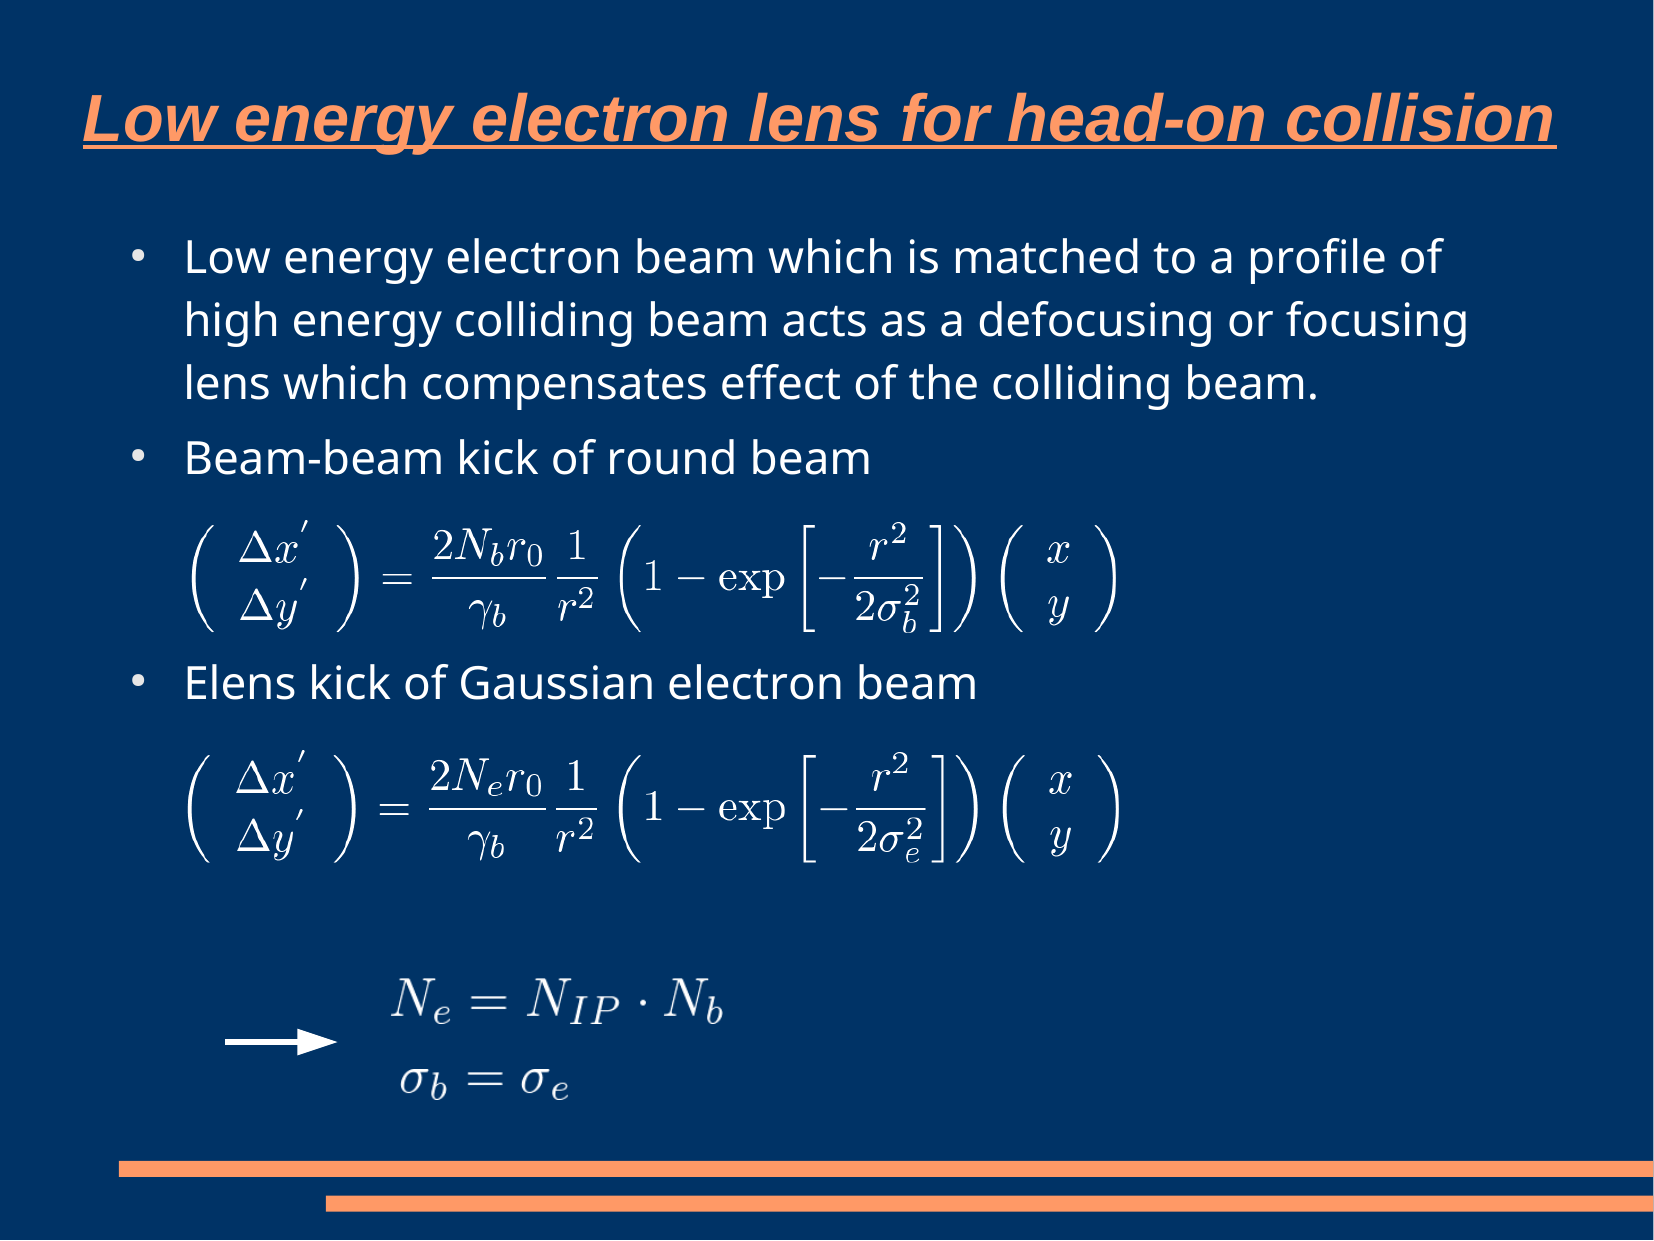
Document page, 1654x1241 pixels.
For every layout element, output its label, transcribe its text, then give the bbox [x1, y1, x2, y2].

picture [187, 749, 1119, 863]
picture [400, 1069, 569, 1100]
picture [191, 519, 1116, 633]
title Low energy electron lens for head-on collision [82, 49, 1571, 188]
picture [390, 978, 723, 1024]
list Low energy electron beam which is matched to a profile of high energy colliding beam acts as a defocusing or focusing lens which compensates effect of the colliding beam. Beam-beam kick of round beam Elens kick of Gaussian electron beam [112, 225, 1524, 722]
